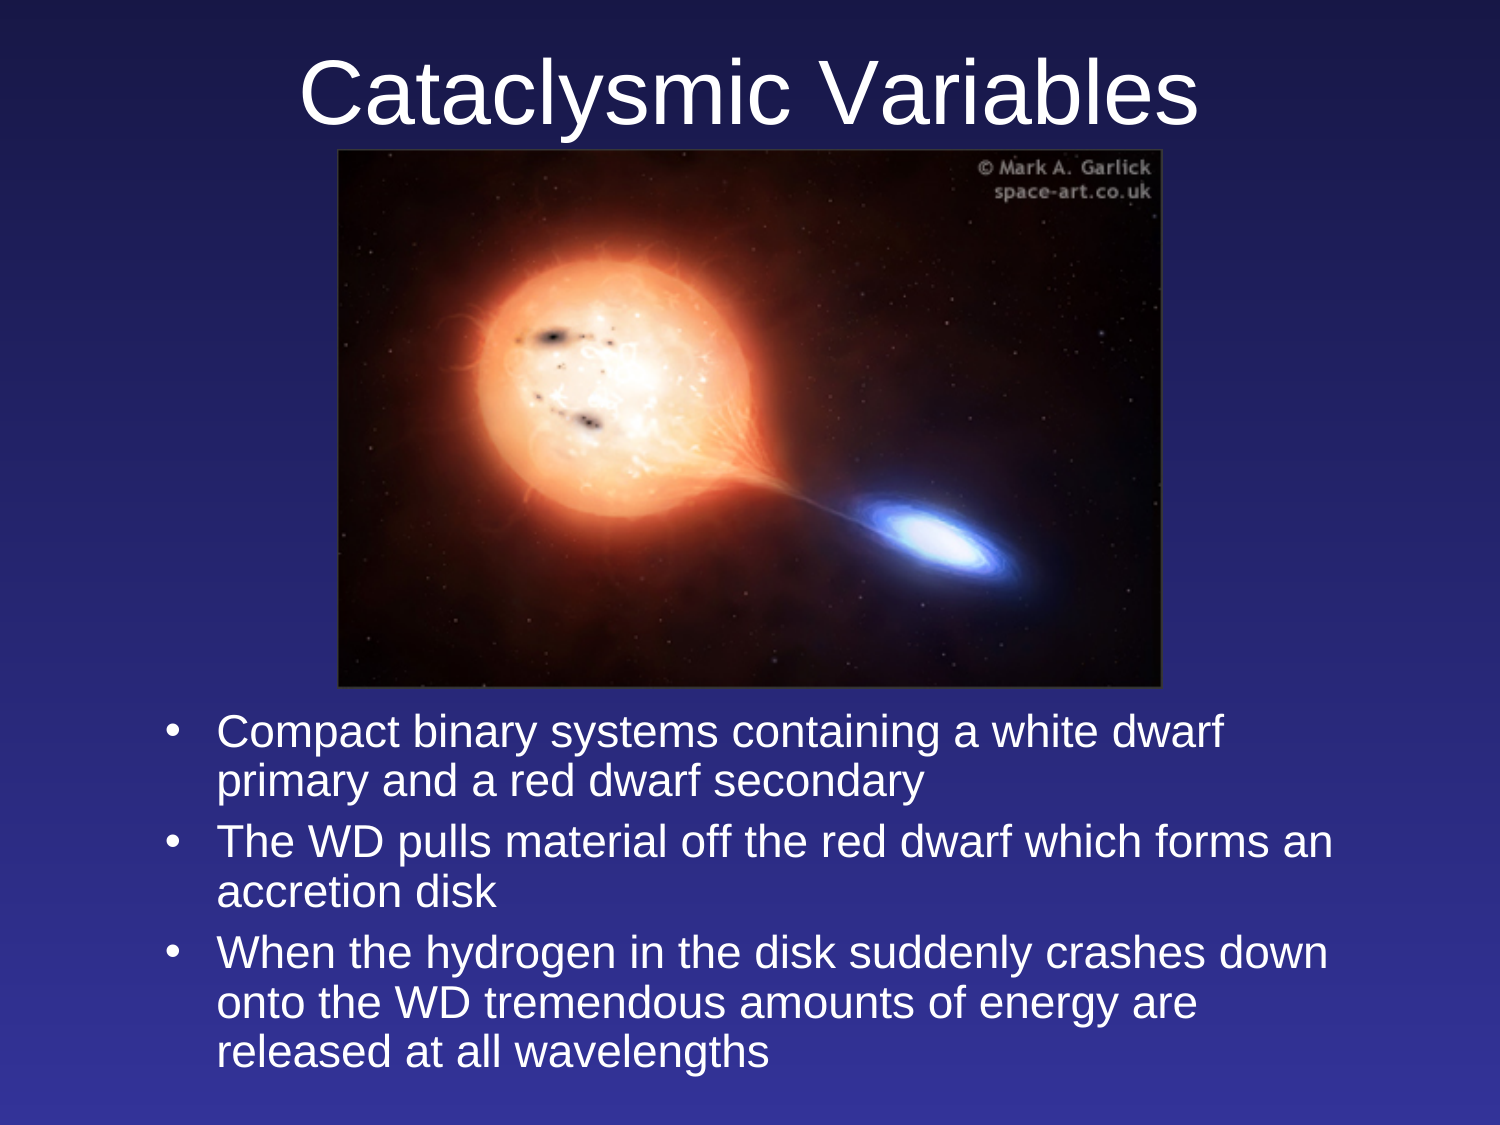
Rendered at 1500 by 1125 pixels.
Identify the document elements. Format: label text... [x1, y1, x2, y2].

picture [337, 163, 1163, 690]
list Compact binary systems containing a white dwarf primary and a red dwarf secondary The WD pulls material off the red dwarf which forms an accretion disk When the hydrogen in the disk suddenly crashes down onto the WD tremendous amounts of energy are released at all wavelengths [149, 699, 1388, 1088]
title Cataclysmic Variables [112, 12, 1388, 163]
